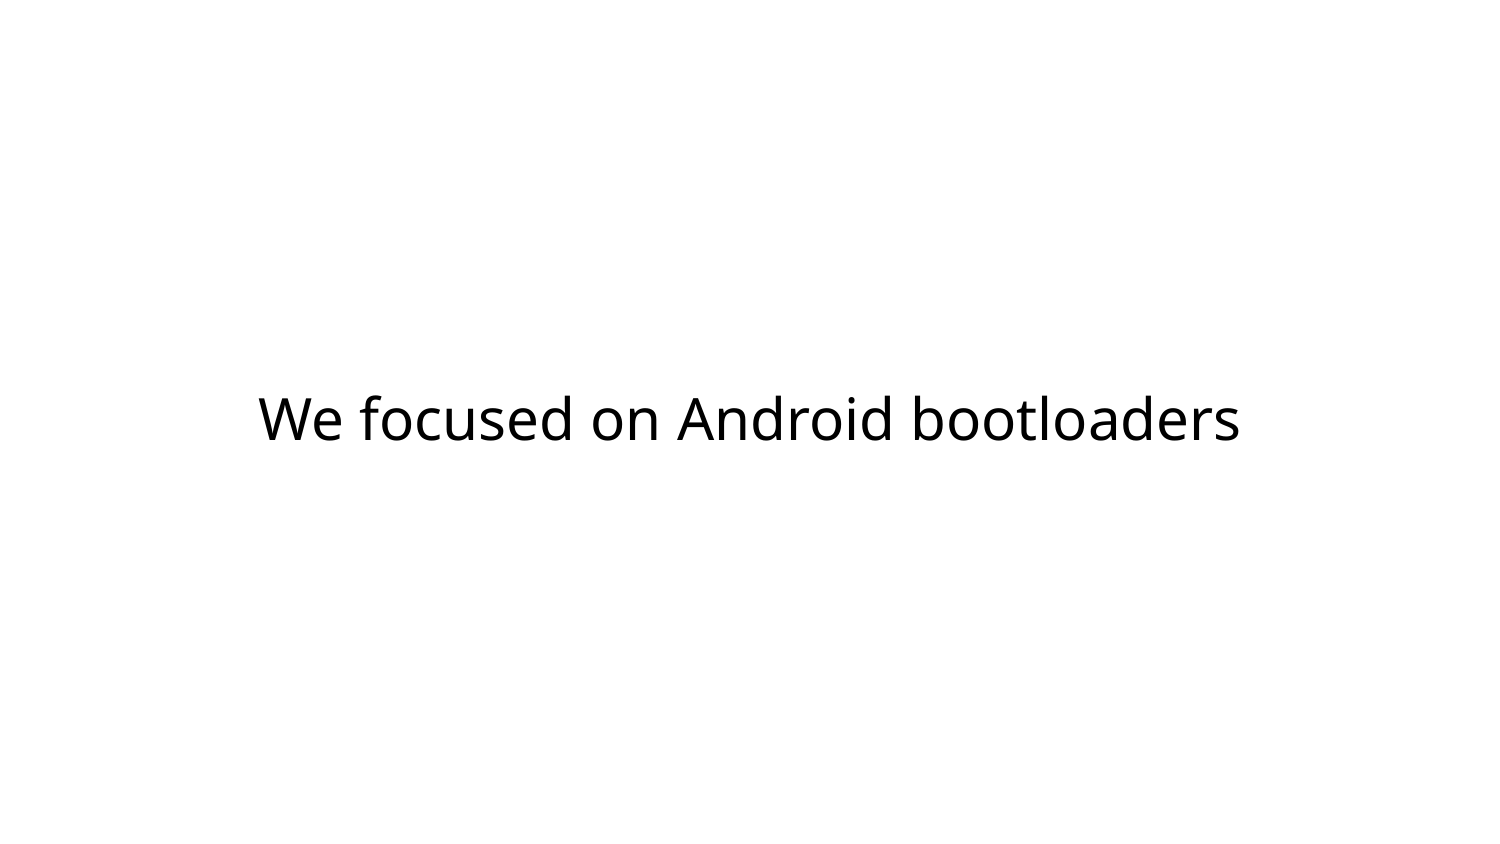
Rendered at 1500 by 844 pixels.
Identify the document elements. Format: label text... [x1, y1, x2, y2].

list We focused on Android bootloaders [51, 189, 1449, 750]
